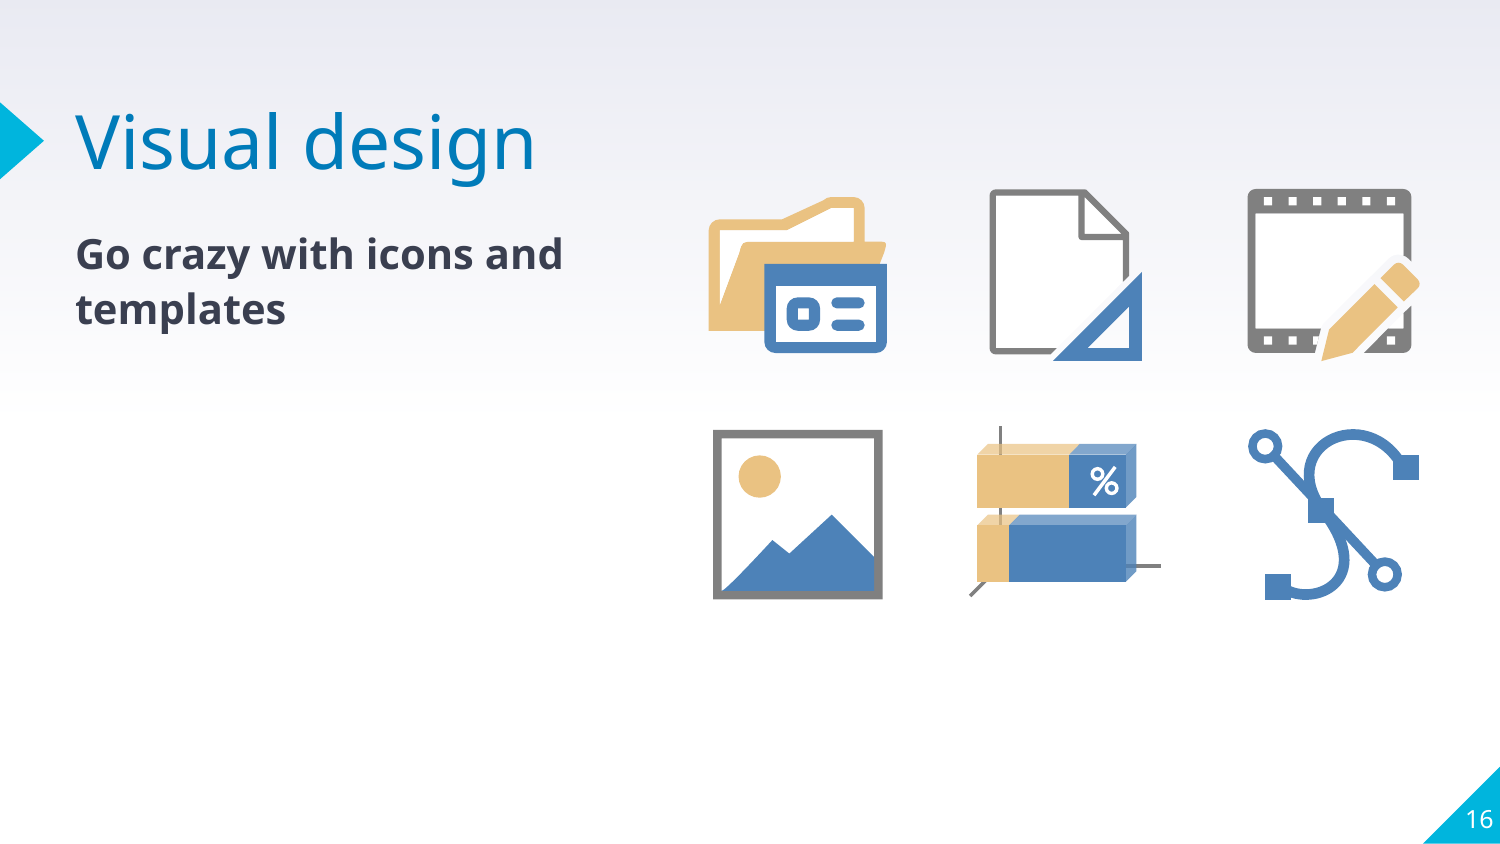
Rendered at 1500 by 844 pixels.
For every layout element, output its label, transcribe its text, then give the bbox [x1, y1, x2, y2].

slide_number <number> [1418, 760, 1494, 838]
picture [708, 188, 1420, 607]
list Go crazy with icons and templates [75, 222, 677, 656]
title Visual design [75, 111, 677, 222]
